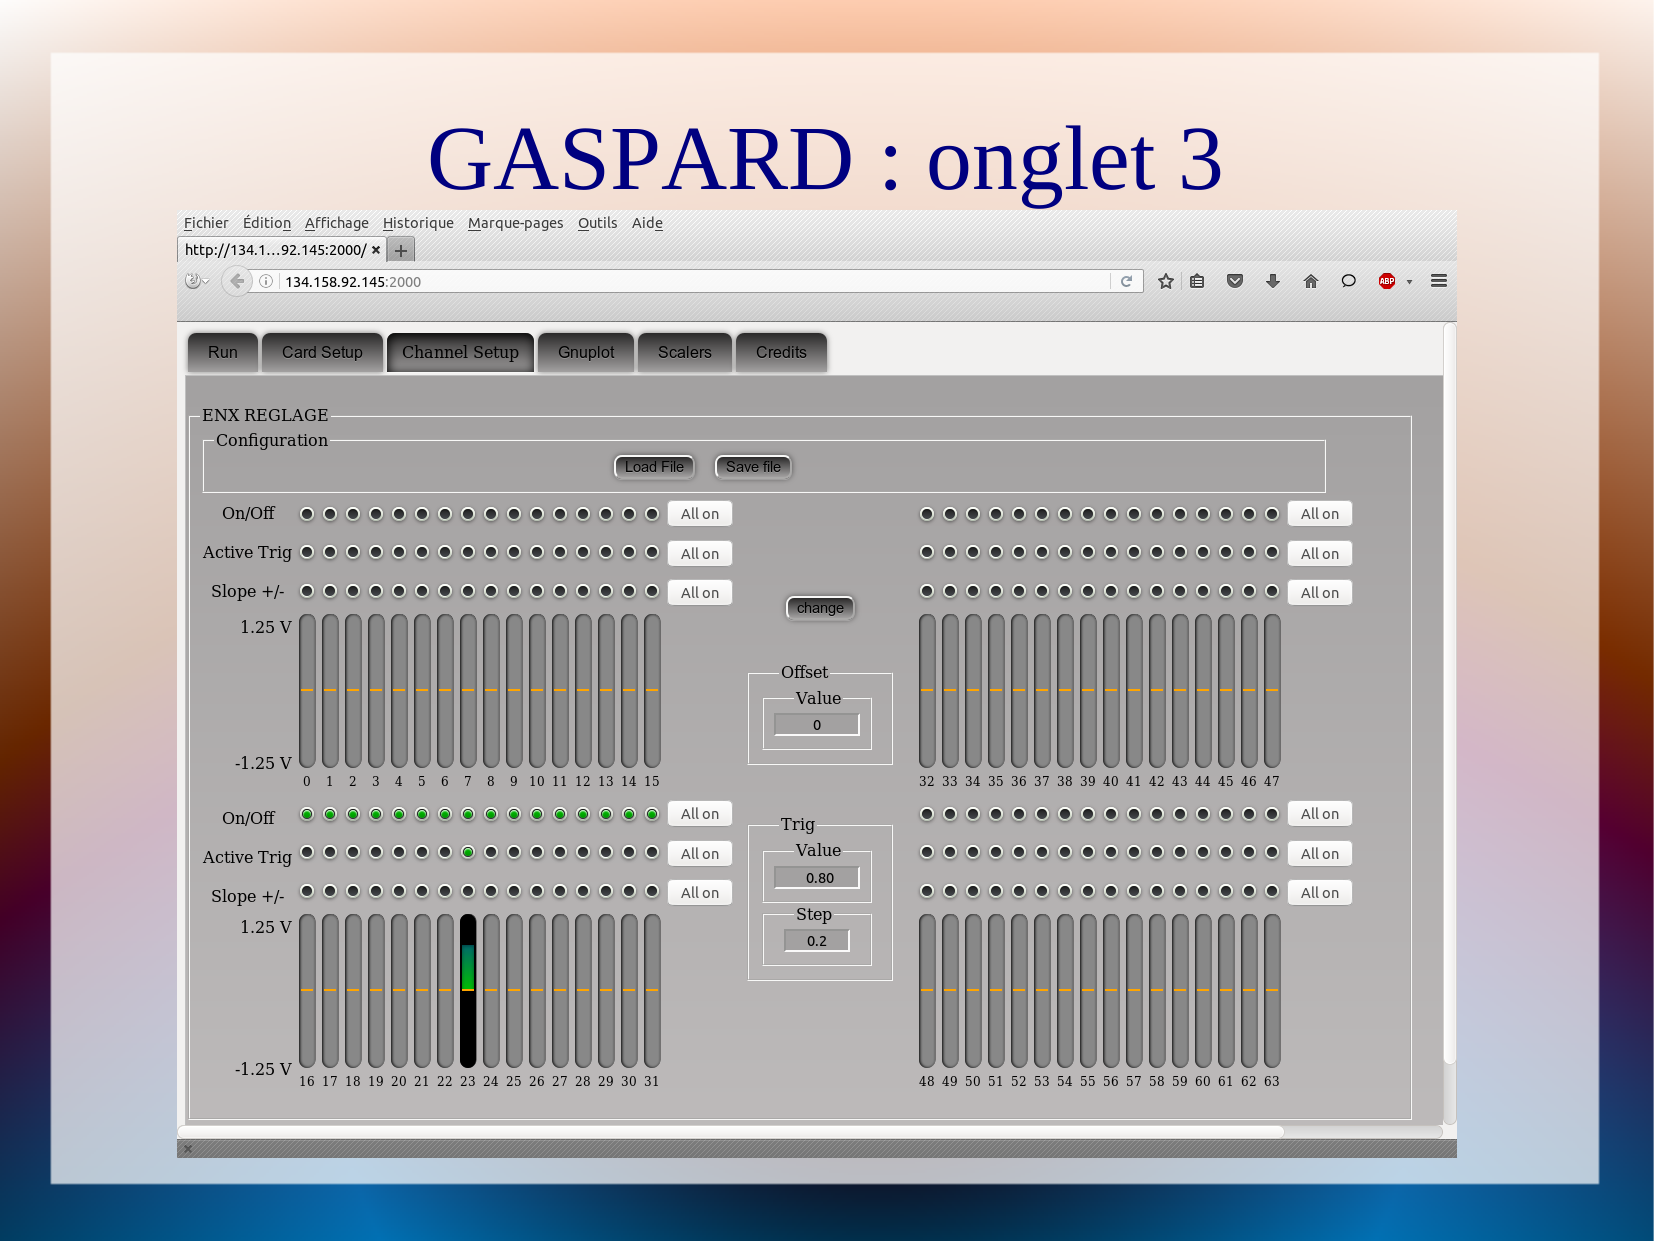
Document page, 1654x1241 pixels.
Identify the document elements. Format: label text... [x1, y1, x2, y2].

picture [0, 0, 1654, 1241]
title GASPARD : onglet 3 [82, 55, 1571, 263]
